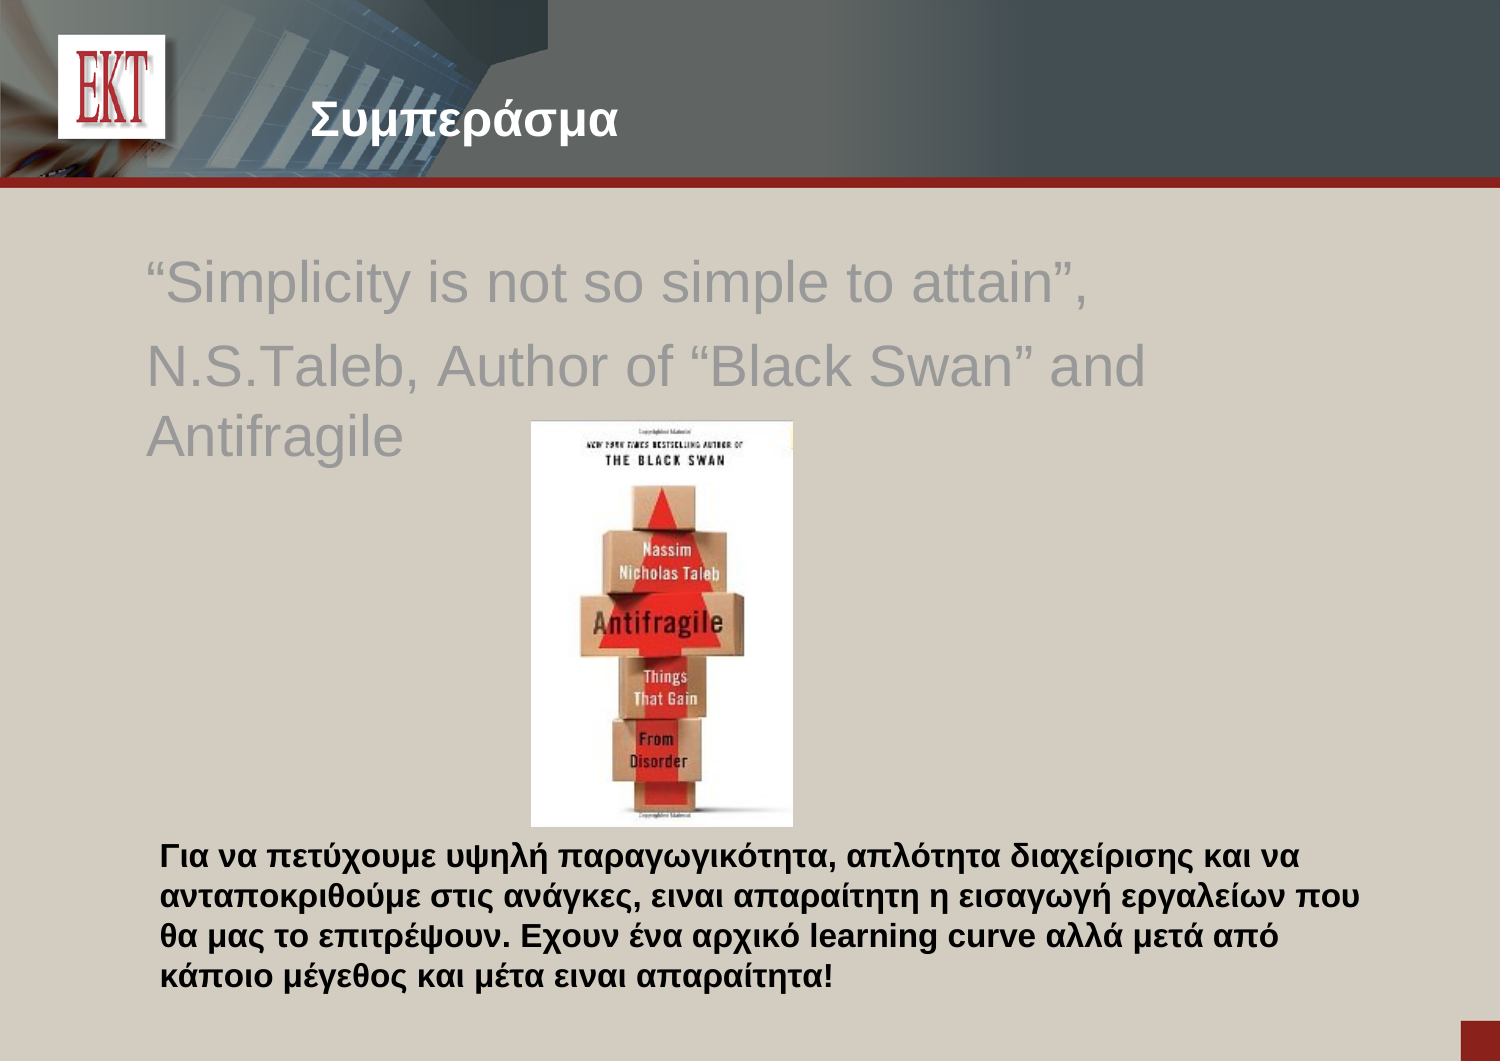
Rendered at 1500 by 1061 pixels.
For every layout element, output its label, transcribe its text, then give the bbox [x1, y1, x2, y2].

list Για να πετύχουμε υψηλή παραγωγικότητα, απλότητα διαχείρισης και να ανταποκριθούμε στις ανάγκες, ειναι απαραίτητη η εισαγωγή εργαλείων που θα μας το επιτρέψουν. Εχουν ένα αρχικό learning curve αλλά μετά από κάποιο μέγεθος και μέτα ειναι απαραίτητα! [88, 826, 1402, 1057]
picture [0, 0, 1500, 1061]
list “Simplicity is not so simple to attain”, N.S.Taleb, Author of “Black Swan” and Antifragile [75, 236, 1388, 477]
title Συμπεράσμα [295, 55, 1420, 178]
